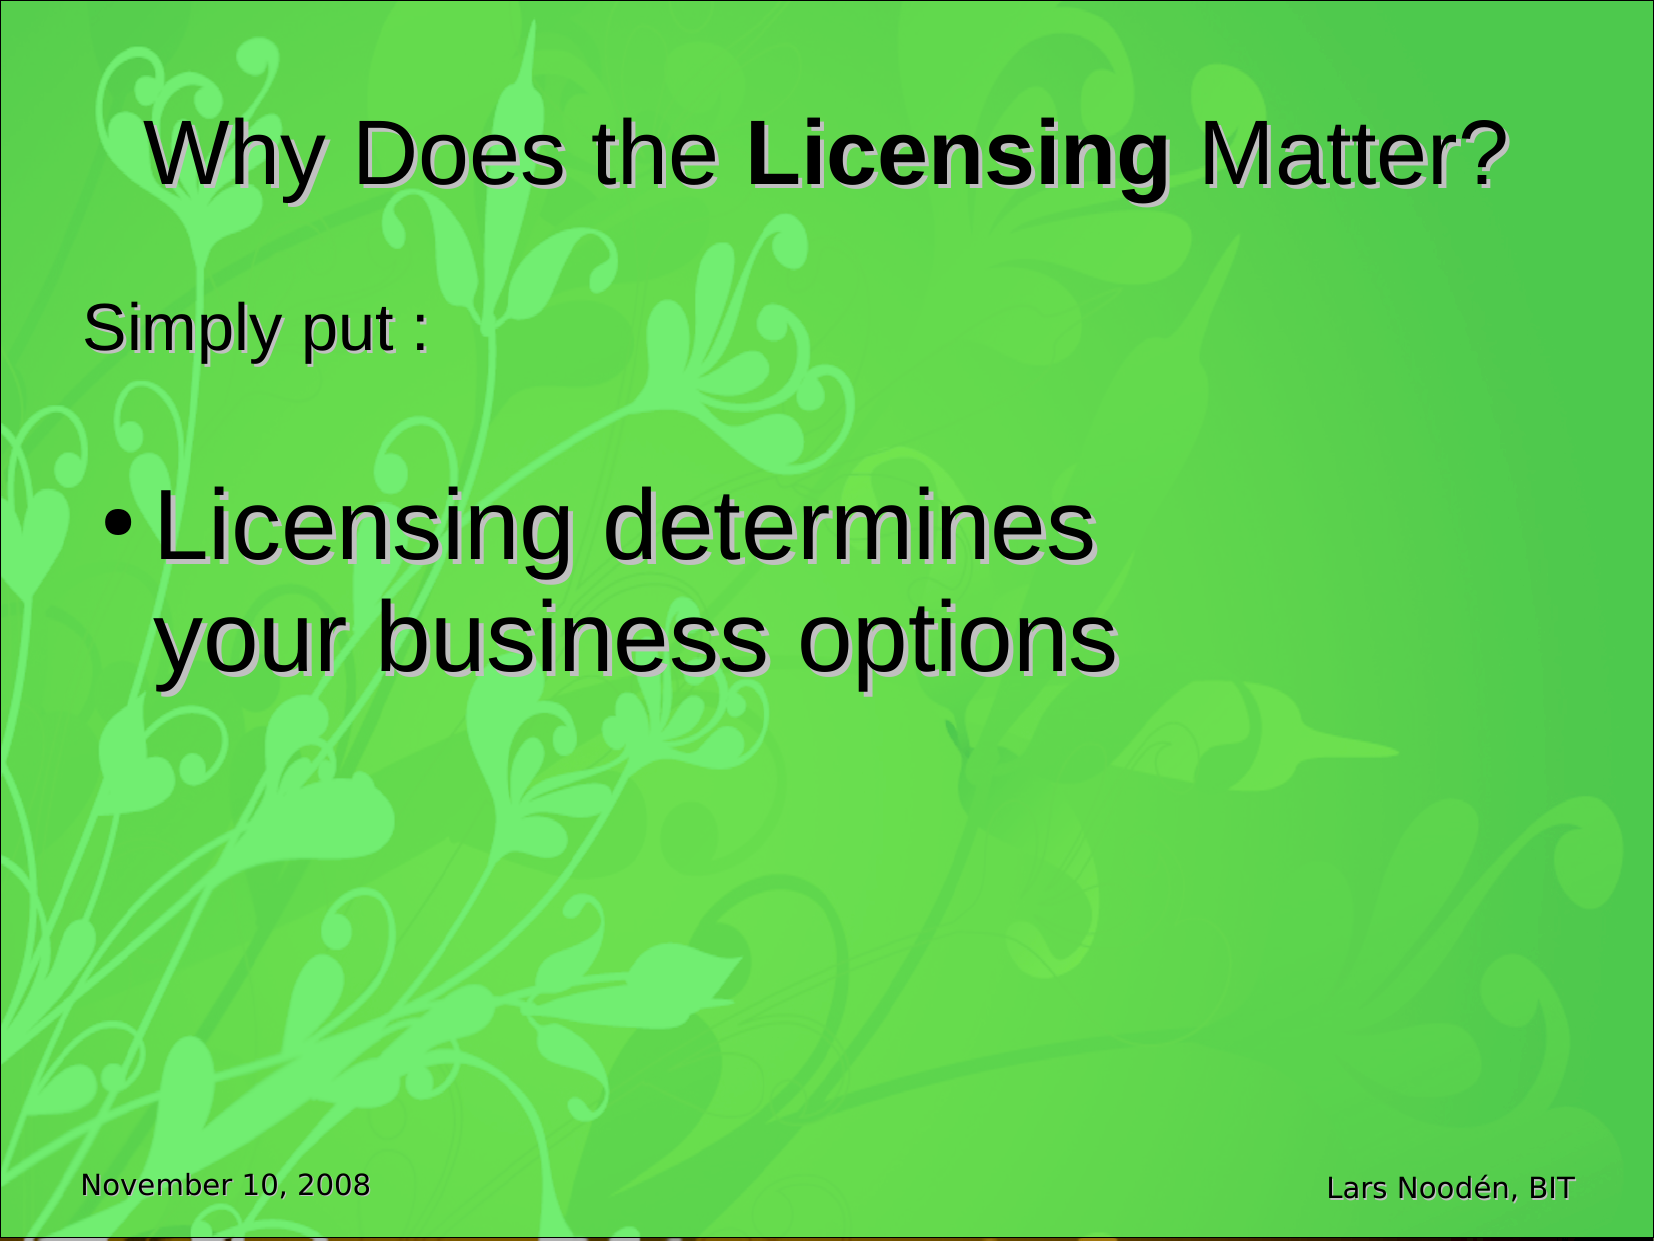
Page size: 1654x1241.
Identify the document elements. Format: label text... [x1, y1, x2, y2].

title Why Does the Licensing Matter? [82, 49, 1571, 257]
list Simply put : Licensing determines your business options [82, 290, 1571, 1109]
